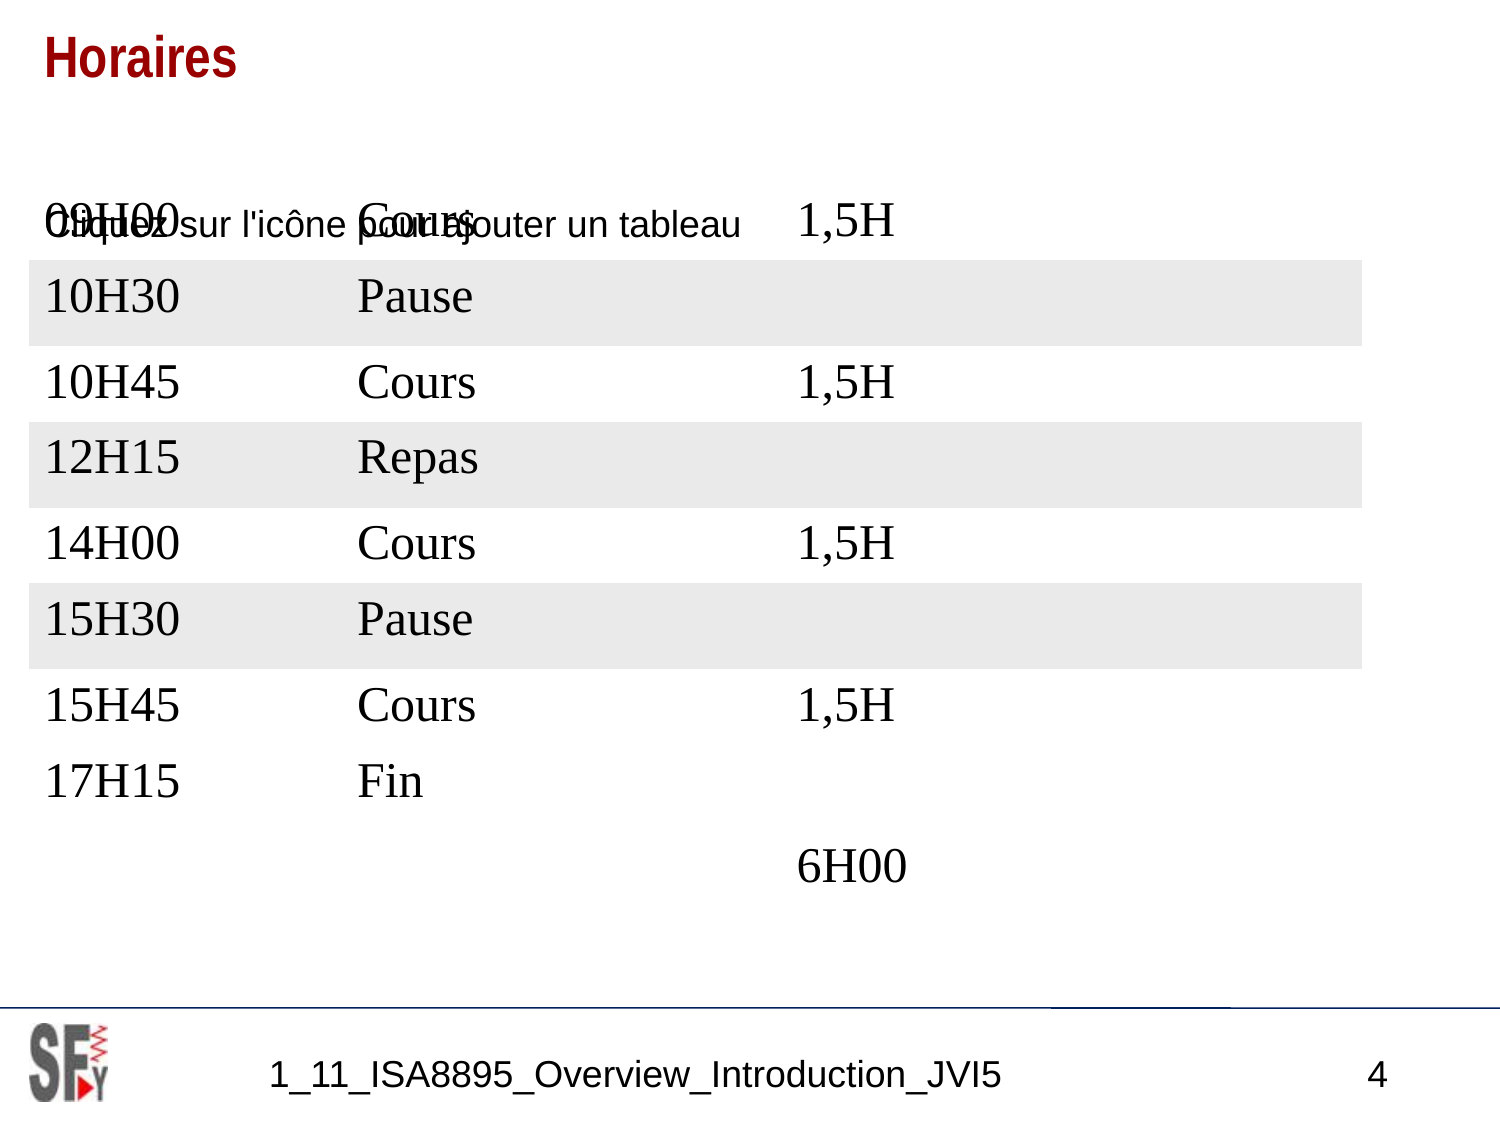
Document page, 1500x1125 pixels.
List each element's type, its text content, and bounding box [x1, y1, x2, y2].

table_cell 12H15 [29, 422, 342, 508]
table_cell 17H15 [29, 745, 342, 831]
table_cell [782, 260, 1362, 346]
table_cell Pause [342, 583, 782, 669]
table_cell 1,5H [782, 669, 1362, 745]
title Horaires [29, 12, 1471, 138]
table_cell Cours [342, 508, 782, 583]
table_cell Repas [342, 422, 782, 508]
table_cell Pause [342, 260, 782, 346]
table_cell 1,5H [782, 508, 1362, 583]
table_cell 15H45 [29, 669, 342, 745]
table_cell 6H00 [782, 831, 1362, 902]
table_cell 10H30 [29, 260, 342, 346]
table_cell [782, 745, 1362, 831]
table_cell Cours [342, 669, 782, 745]
table_cell 14H00 [29, 508, 342, 583]
table_cell [342, 831, 782, 902]
table_cell [782, 583, 1362, 669]
table_cell Fin [342, 745, 782, 831]
footer 1_11_ISA8895_Overview_Introduction_JVI5 [253, 1034, 1336, 1103]
table_cell [29, 831, 342, 902]
table_cell Cours [342, 346, 782, 422]
table_header Cours [342, 185, 782, 260]
picture [29, 1023, 108, 1102]
table_cell 15H30 [29, 583, 342, 669]
table_cell 10H45 [29, 346, 342, 422]
table_cell [782, 422, 1362, 508]
table_header 09H00 [29, 185, 342, 260]
table_cell 1,5H [782, 346, 1362, 422]
table_header 1,5H [782, 185, 1362, 260]
slide_number <numéro> [1352, 1034, 1490, 1103]
